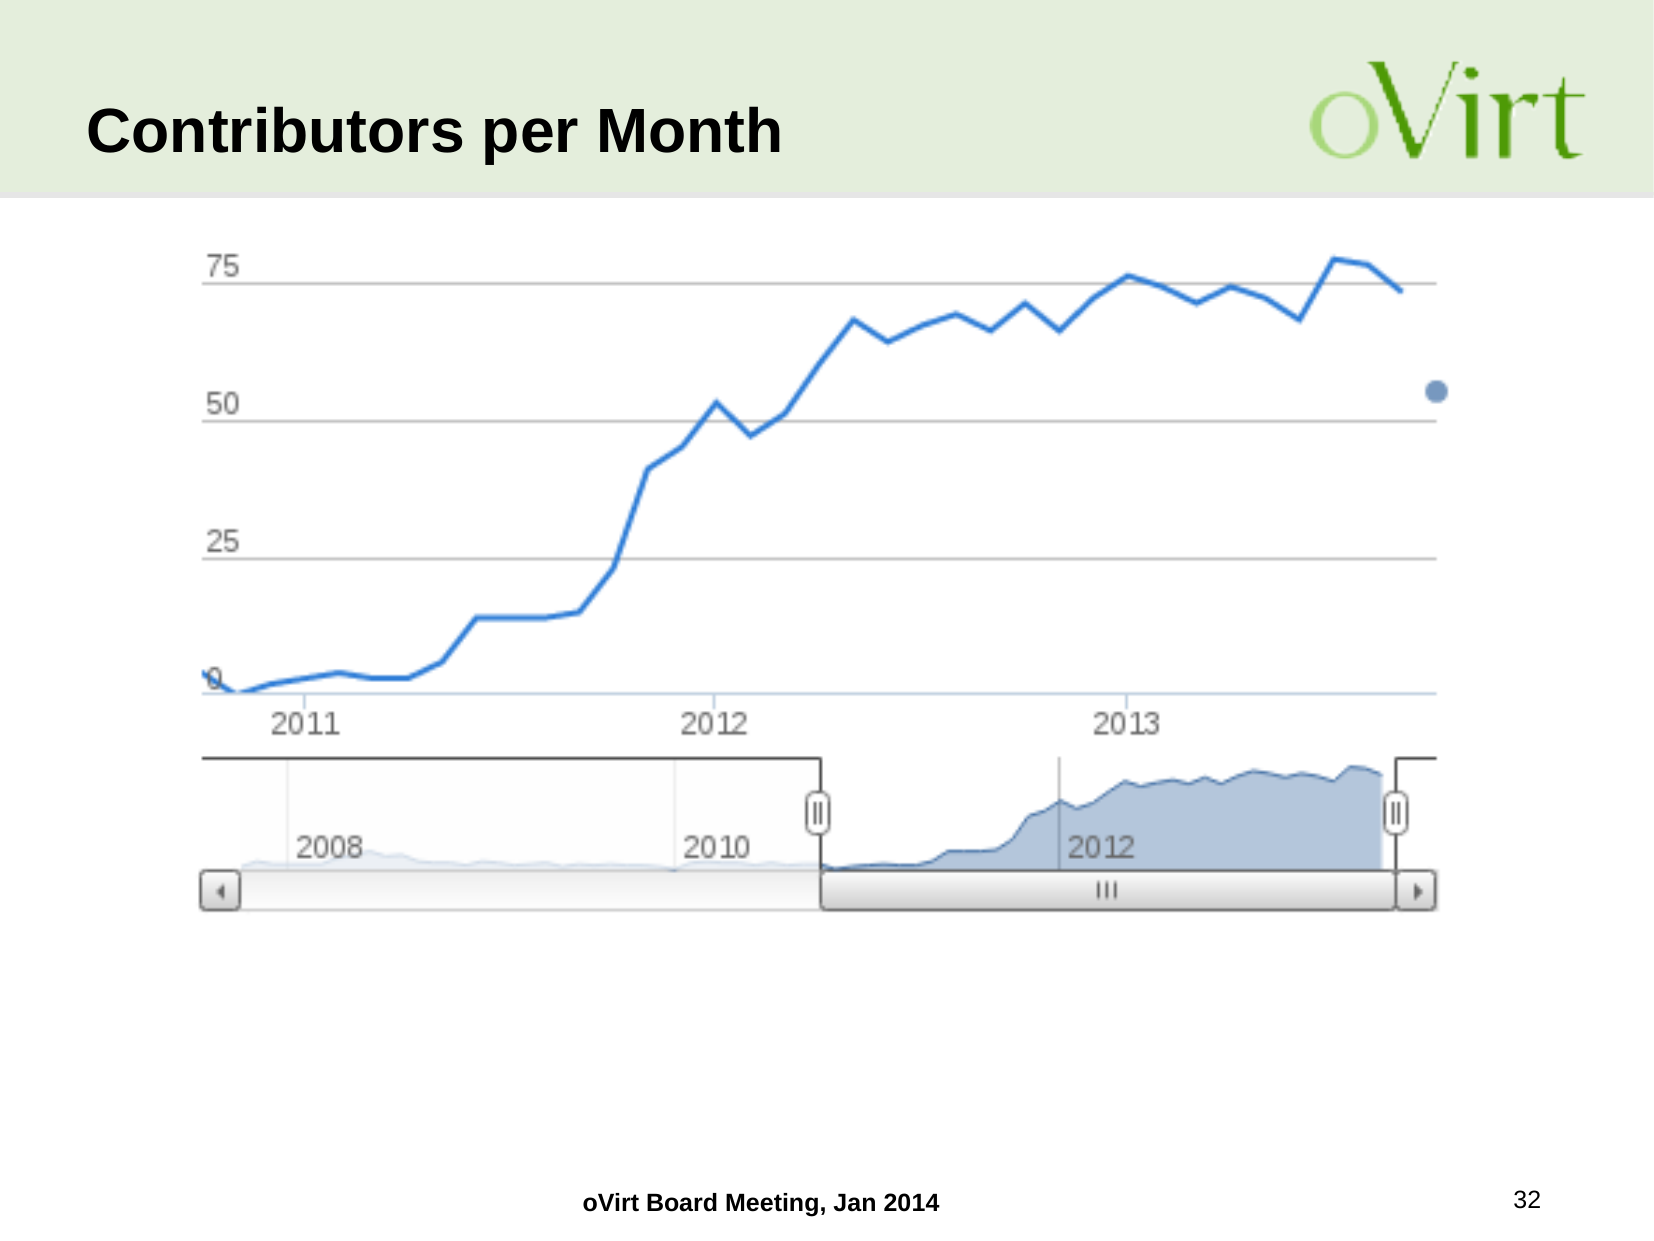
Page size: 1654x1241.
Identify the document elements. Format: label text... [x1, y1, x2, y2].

picture [1307, 36, 1613, 180]
title Contributors per Month [86, 36, 1307, 225]
picture [186, 241, 1488, 932]
